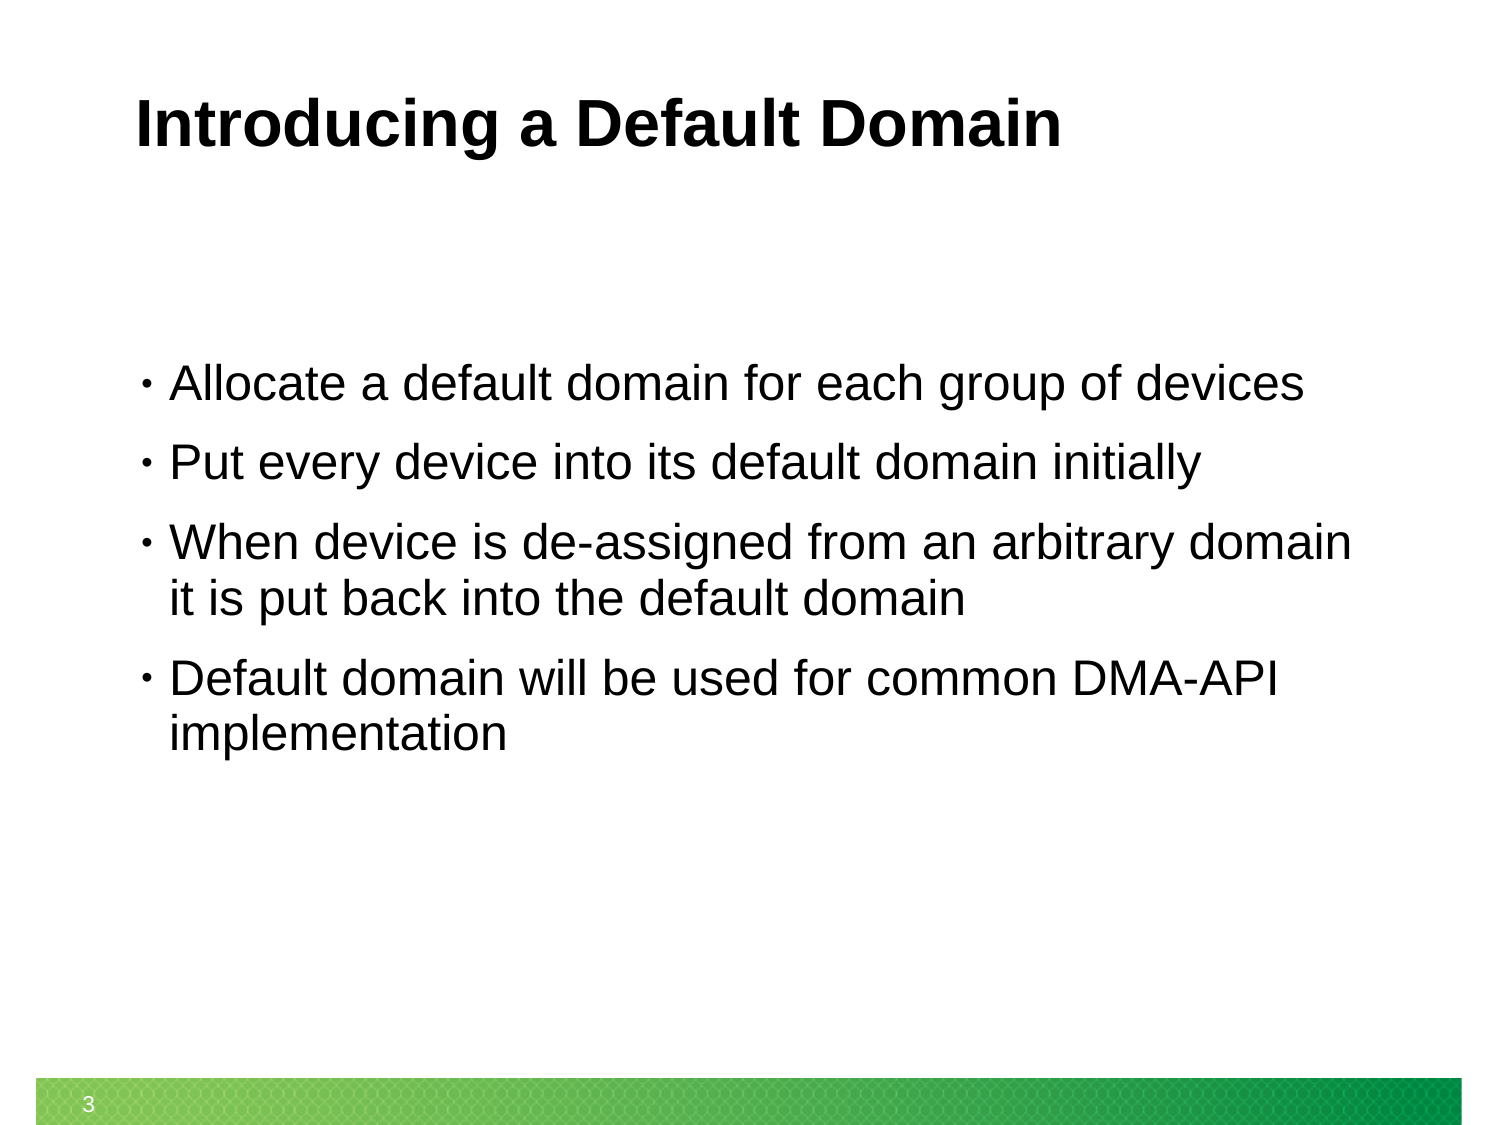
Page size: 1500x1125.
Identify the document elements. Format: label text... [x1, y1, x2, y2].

title Introducing a Default Domain [135, 41, 1372, 204]
list Allocate a default domain for each group of devices Put every device into its default domain initially When device is de-assigned from an arbitrary domain it is put back into the default domain Default domain will be used for common DMA-API implementation [128, 239, 1366, 877]
picture [36, 1078, 1462, 1125]
